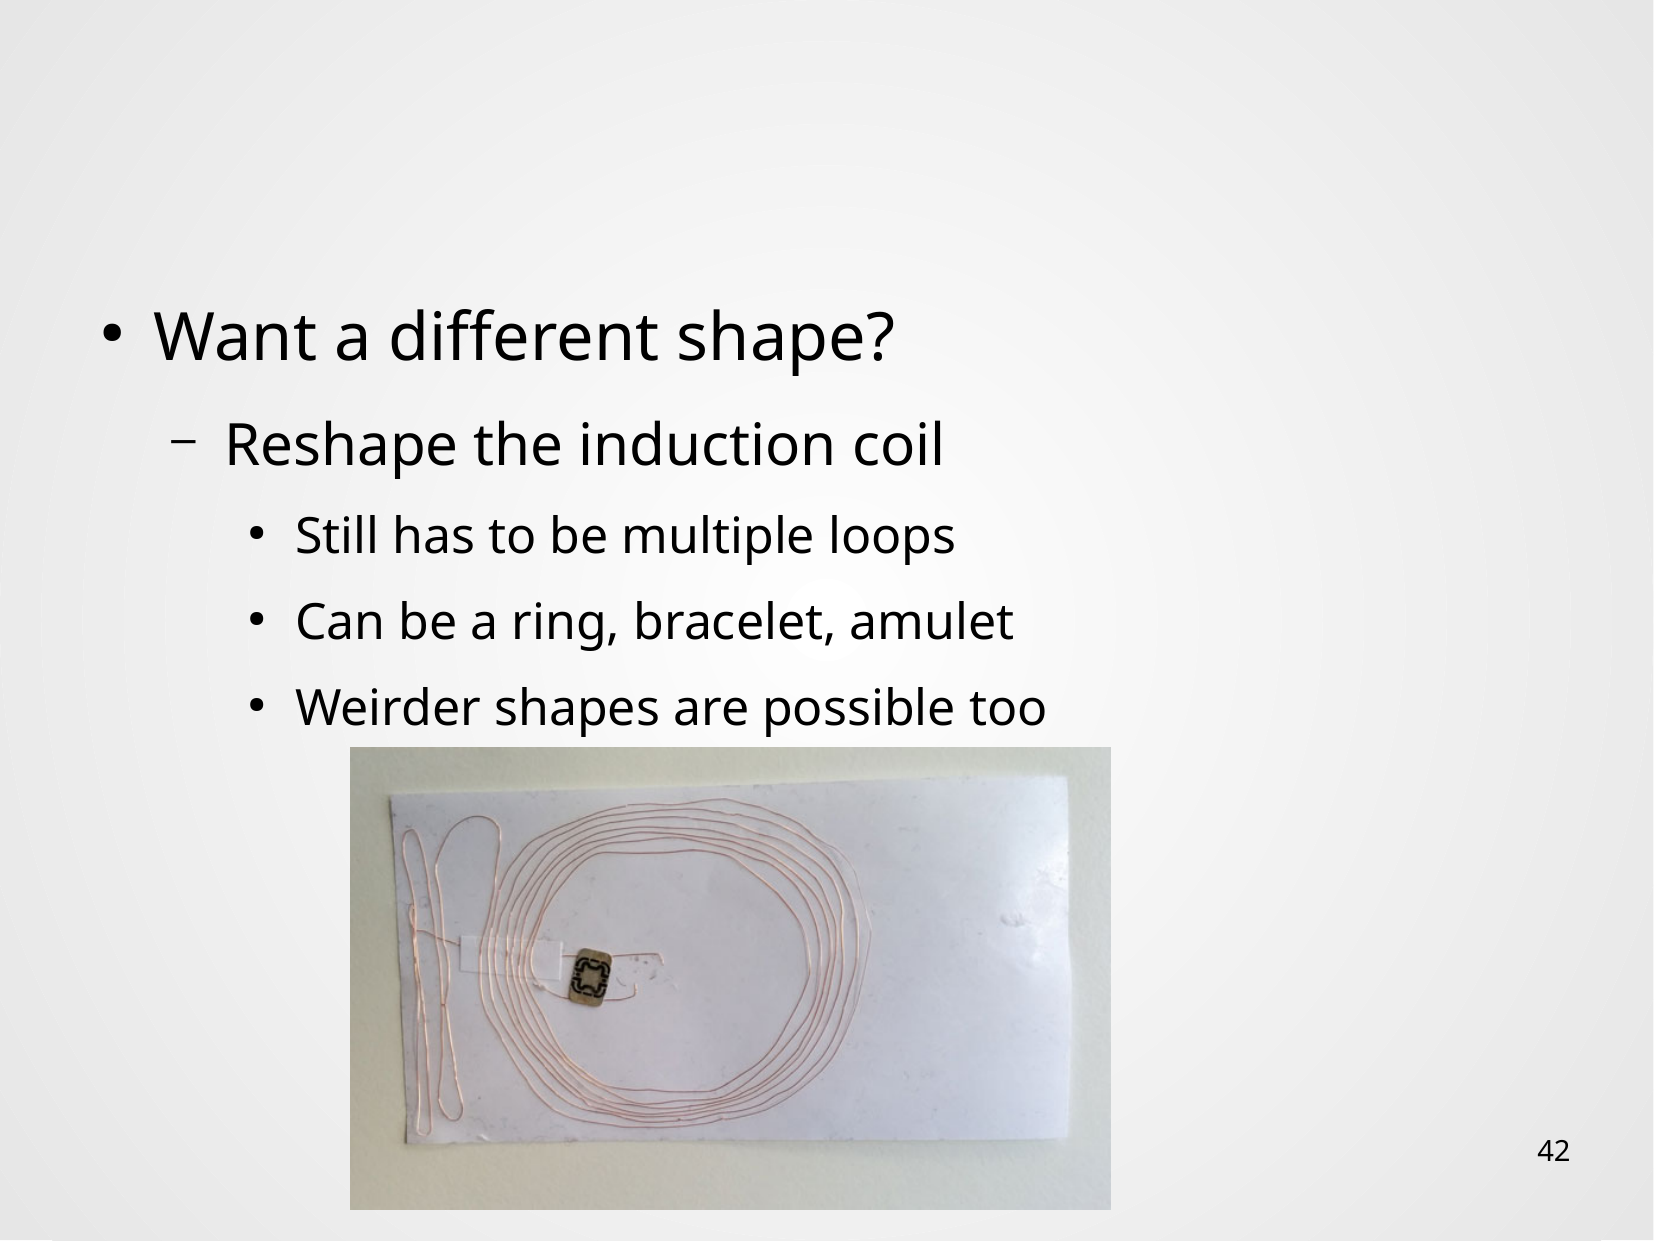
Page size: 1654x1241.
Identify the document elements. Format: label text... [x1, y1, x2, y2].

picture [350, 747, 1111, 1210]
list Want a different shape? Reshape the induction coil Still has to be multiple loops Can be a ring, bracelet, amulet Weirder shapes are possible too [82, 289, 1571, 1010]
